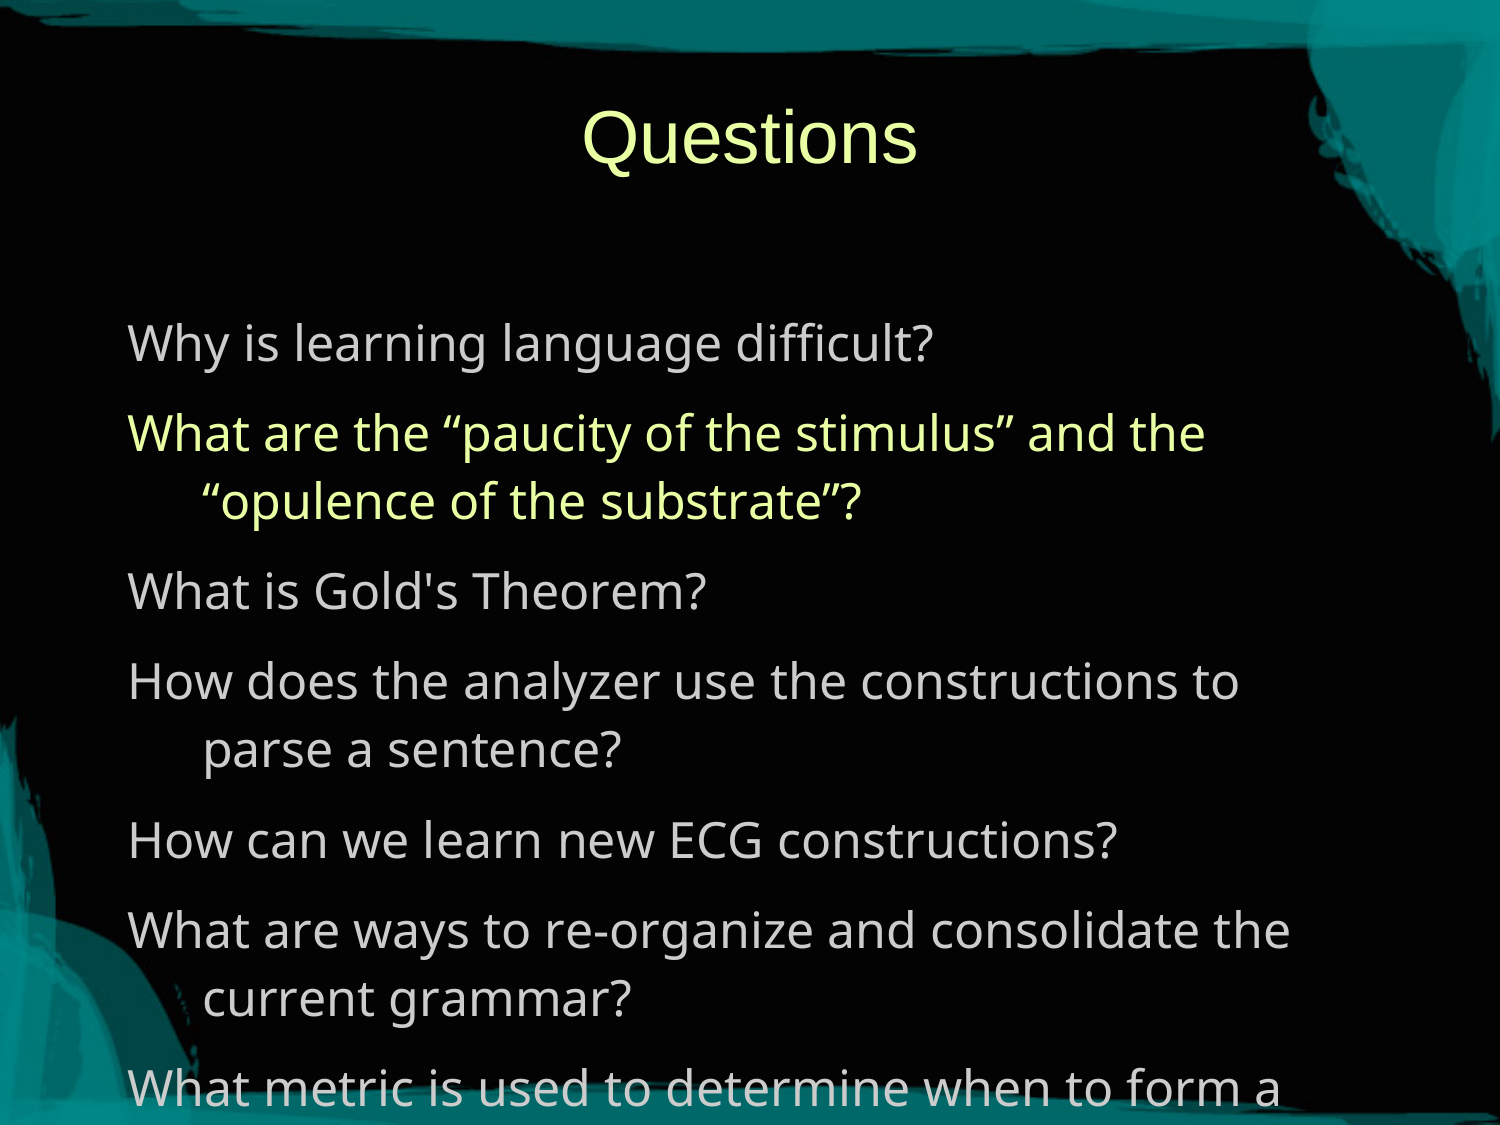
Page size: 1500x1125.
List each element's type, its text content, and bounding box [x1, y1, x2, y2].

list Why is learning language difficult? What are the “paucity of the stimulus” and the “opulence of the substrate”? What is Gold's Theorem? How does the analyzer use the constructions to parse a sentence? How can we learn new ECG constructions? What are ways to re-organize and consolidate the current grammar? What metric is used to determine when to form a new construction? [112, 299, 1388, 1085]
title Questions [112, 49, 1388, 225]
picture [0, 0, 1500, 1125]
